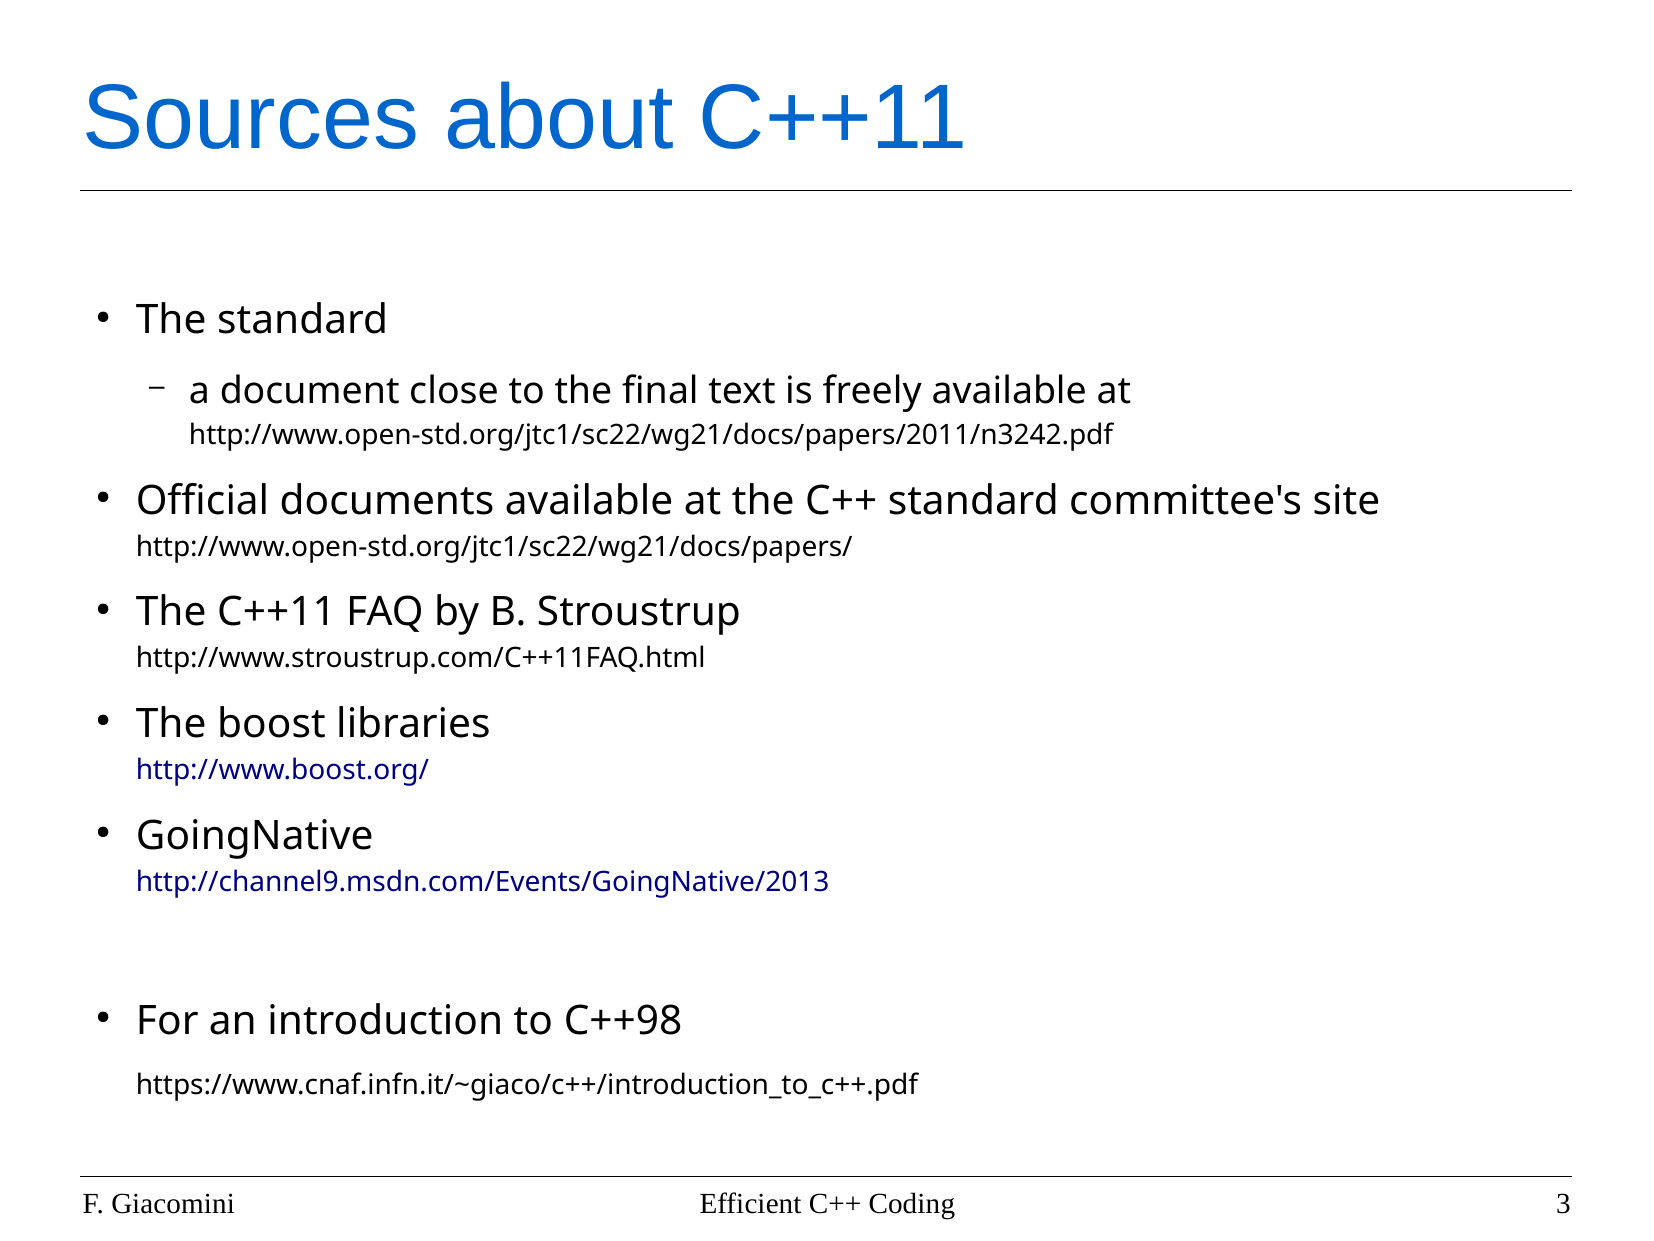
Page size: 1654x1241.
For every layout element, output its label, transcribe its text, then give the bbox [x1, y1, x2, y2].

list The standard a document close to the final text is freely available at http://www.open-std.org/jtc1/sc22/wg21/docs/papers/2011/n3242.pdf Official documents available at the C++ standard committee's site http://www.open-std.org/jtc1/sc22/wg21/docs/papers/ The C++11 FAQ by B. Stroustrup http://www.stroustrup.com/C++11FAQ.html The boost libraries http://www.boost.org/ GoingNative http://channel9.msdn.com/Events/GoingNative/2013 For an introduction to C++98 https://www.cnaf.infn.it/~giaco/c++/introduction_to_c++.pdf [82, 290, 1651, 1109]
title Sources about C++11 [82, 49, 1571, 184]
